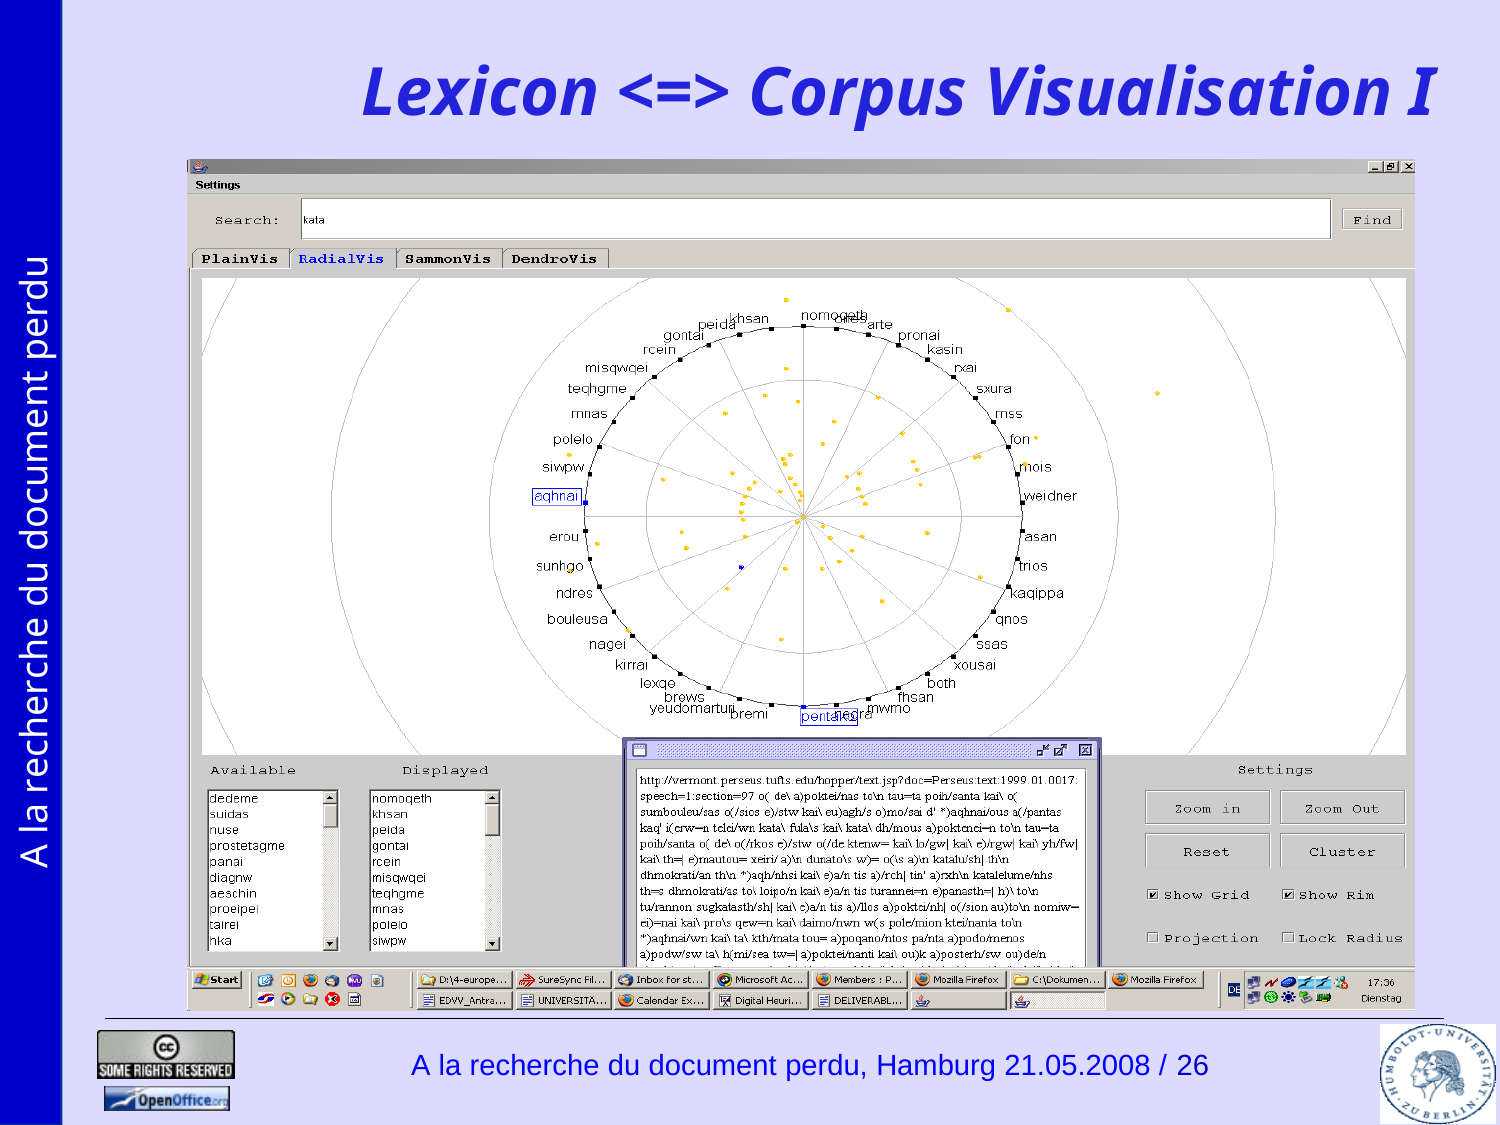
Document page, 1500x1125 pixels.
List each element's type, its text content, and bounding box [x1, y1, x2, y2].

picture [1380, 1024, 1496, 1124]
picture [97, 1030, 235, 1079]
title Lexicon <=> Corpus Visualisation I [347, 0, 1436, 186]
picture [104, 1086, 230, 1111]
picture [187, 159, 1415, 1011]
